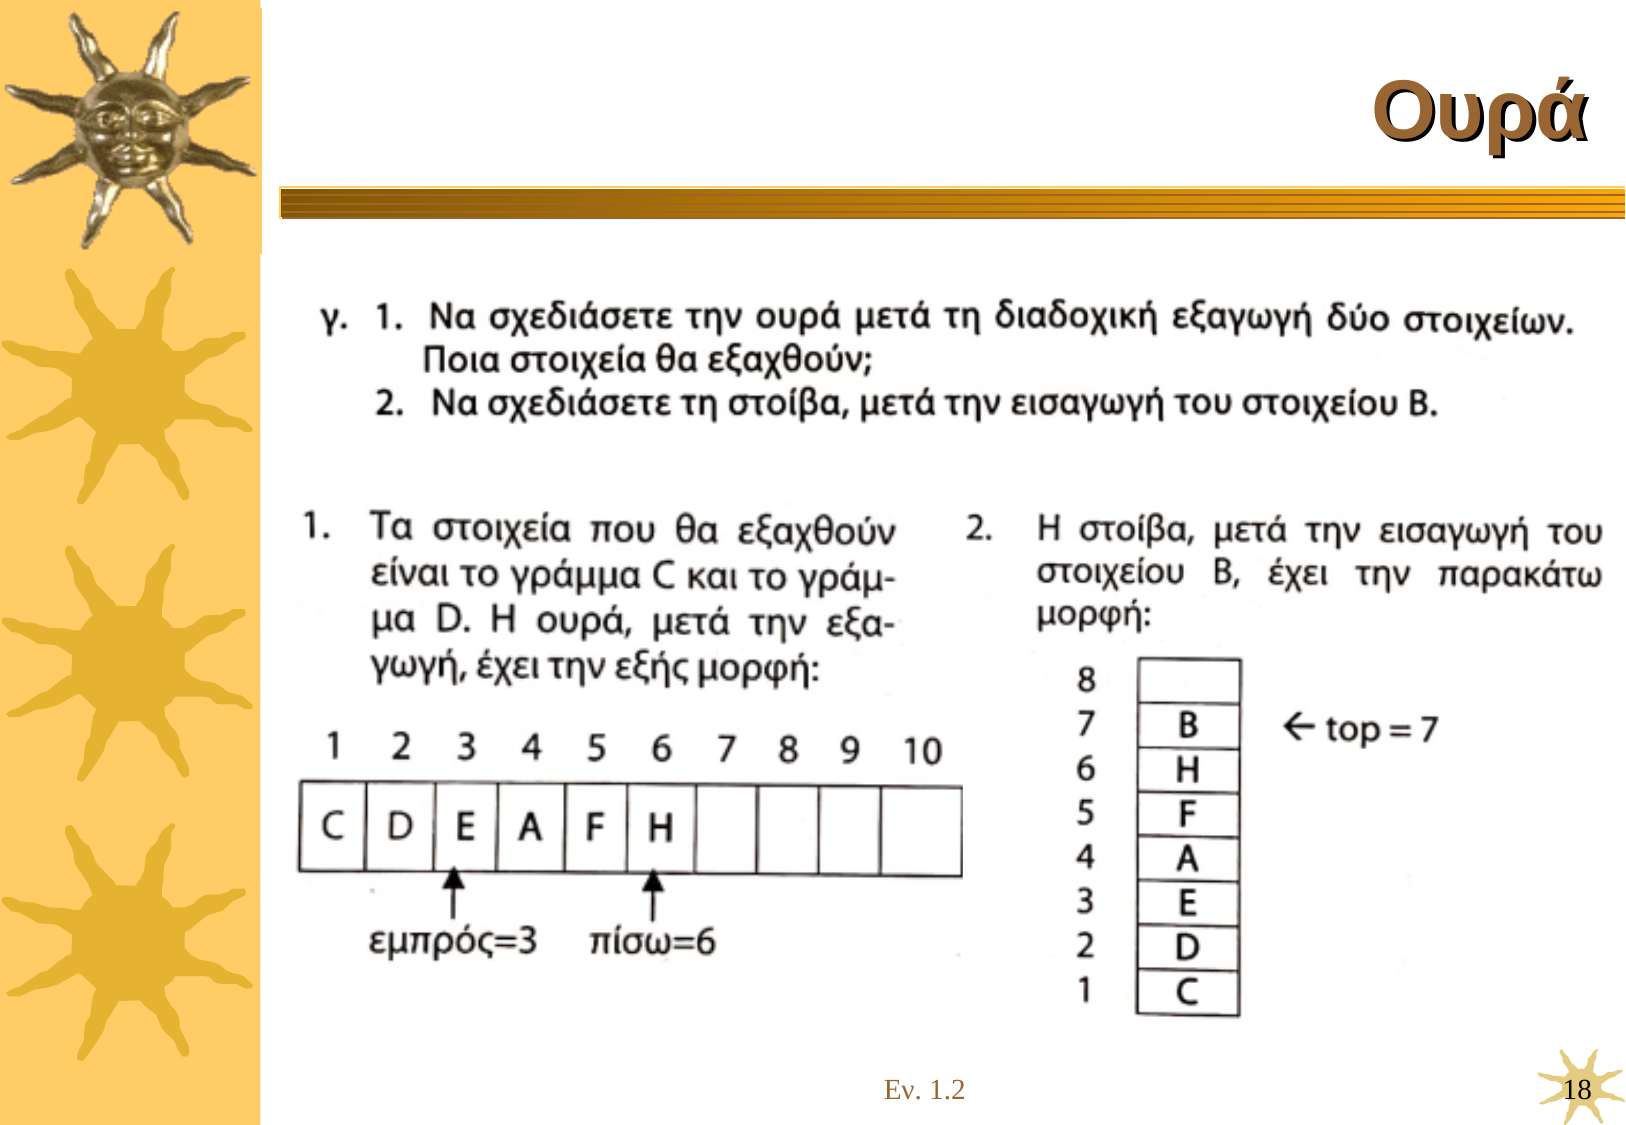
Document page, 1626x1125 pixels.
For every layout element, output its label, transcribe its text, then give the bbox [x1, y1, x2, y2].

picture [276, 496, 1626, 1034]
text_box Ουρά [0, 0, 1625, 163]
picture [1, 163, 262, 254]
picture [313, 295, 1595, 428]
